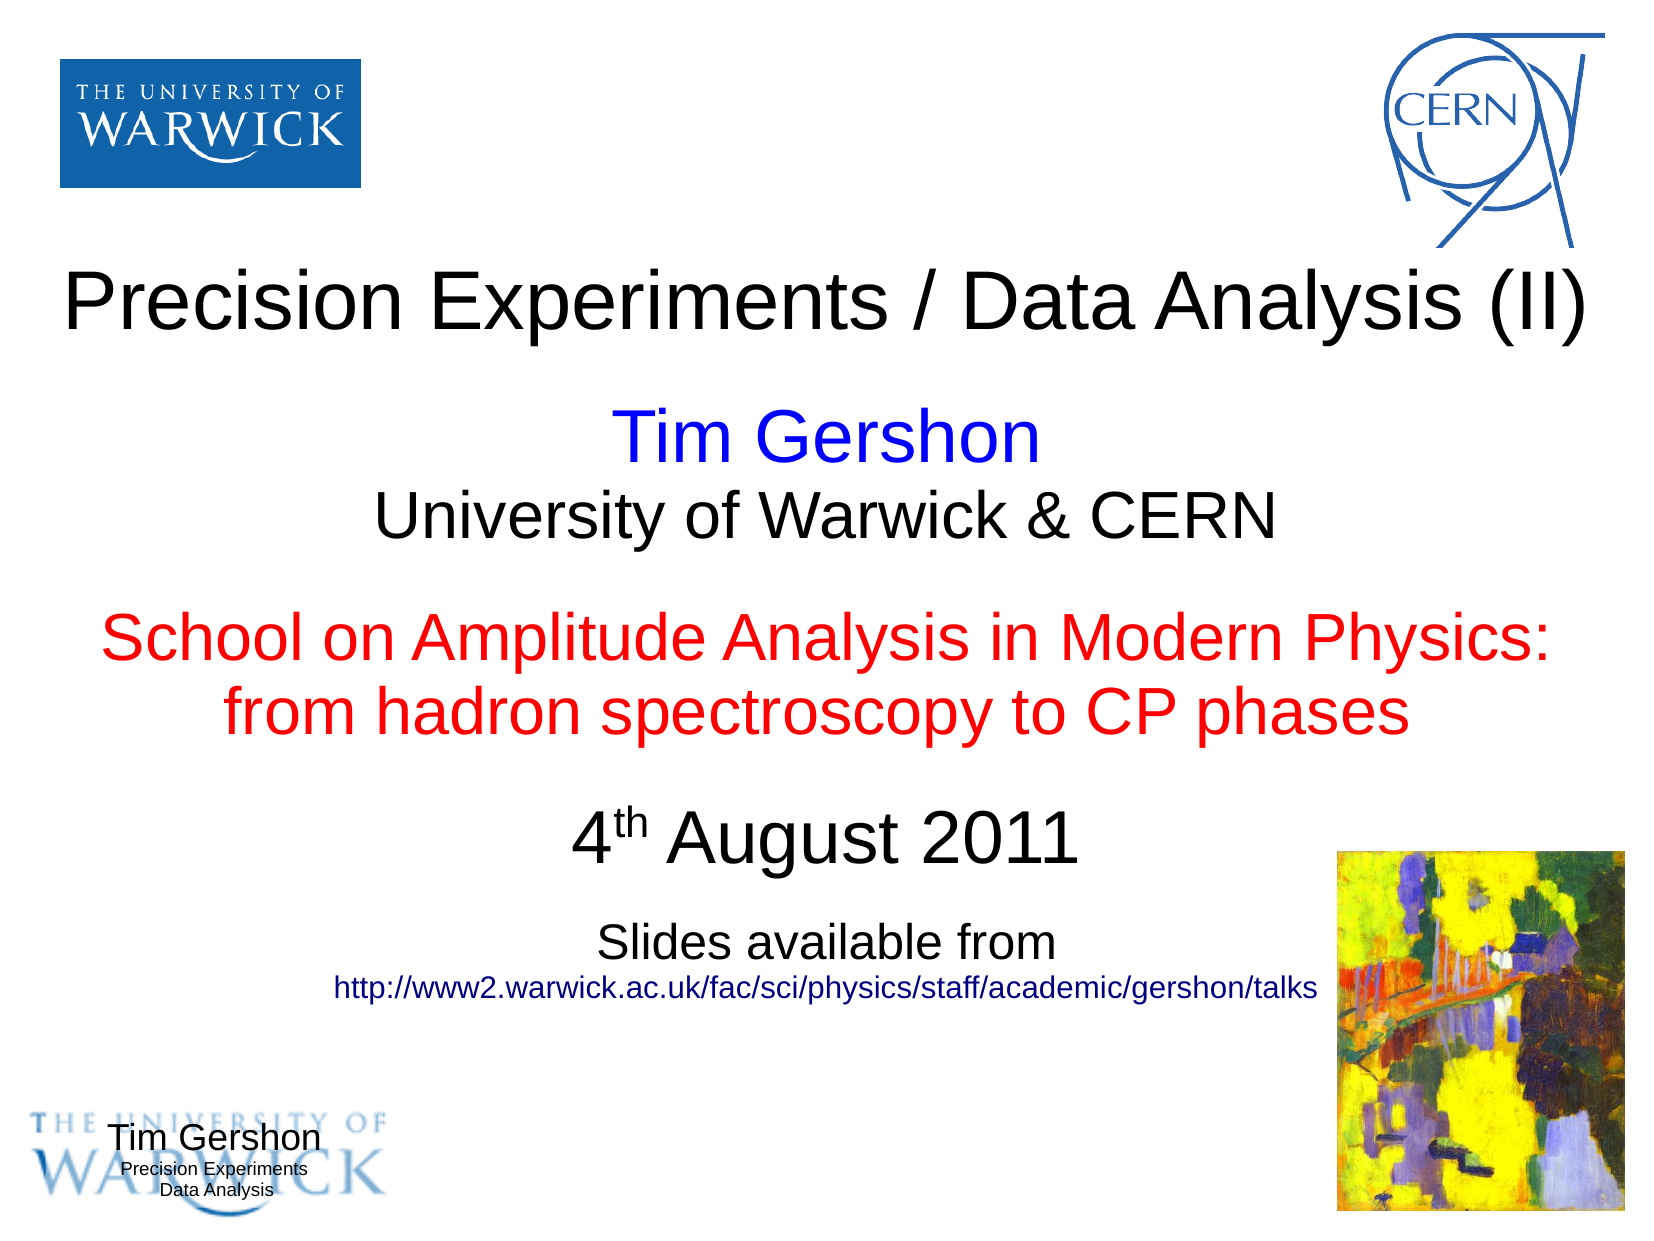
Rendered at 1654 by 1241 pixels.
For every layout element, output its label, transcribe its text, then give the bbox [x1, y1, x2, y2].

title Precision Experiments / Data Analysis (II) [26, 197, 1627, 405]
text_box Tim Gershon Precision Experiments Data Analysis [45, 1108, 384, 1208]
picture [60, 59, 361, 188]
text_box Tim Gershon University of Warwick & CERN School on Amplitude Analysis in Modern Physics: from hadron spectroscopy to CP phases 4th August 2011 Slides available from http://www2.warwick.ac.uk/fac/sci/physics/staff/academic/gershon/talks [82, 290, 1571, 1109]
picture [1377, 23, 1610, 248]
picture [19, 1106, 406, 1232]
picture [1337, 851, 1625, 1211]
